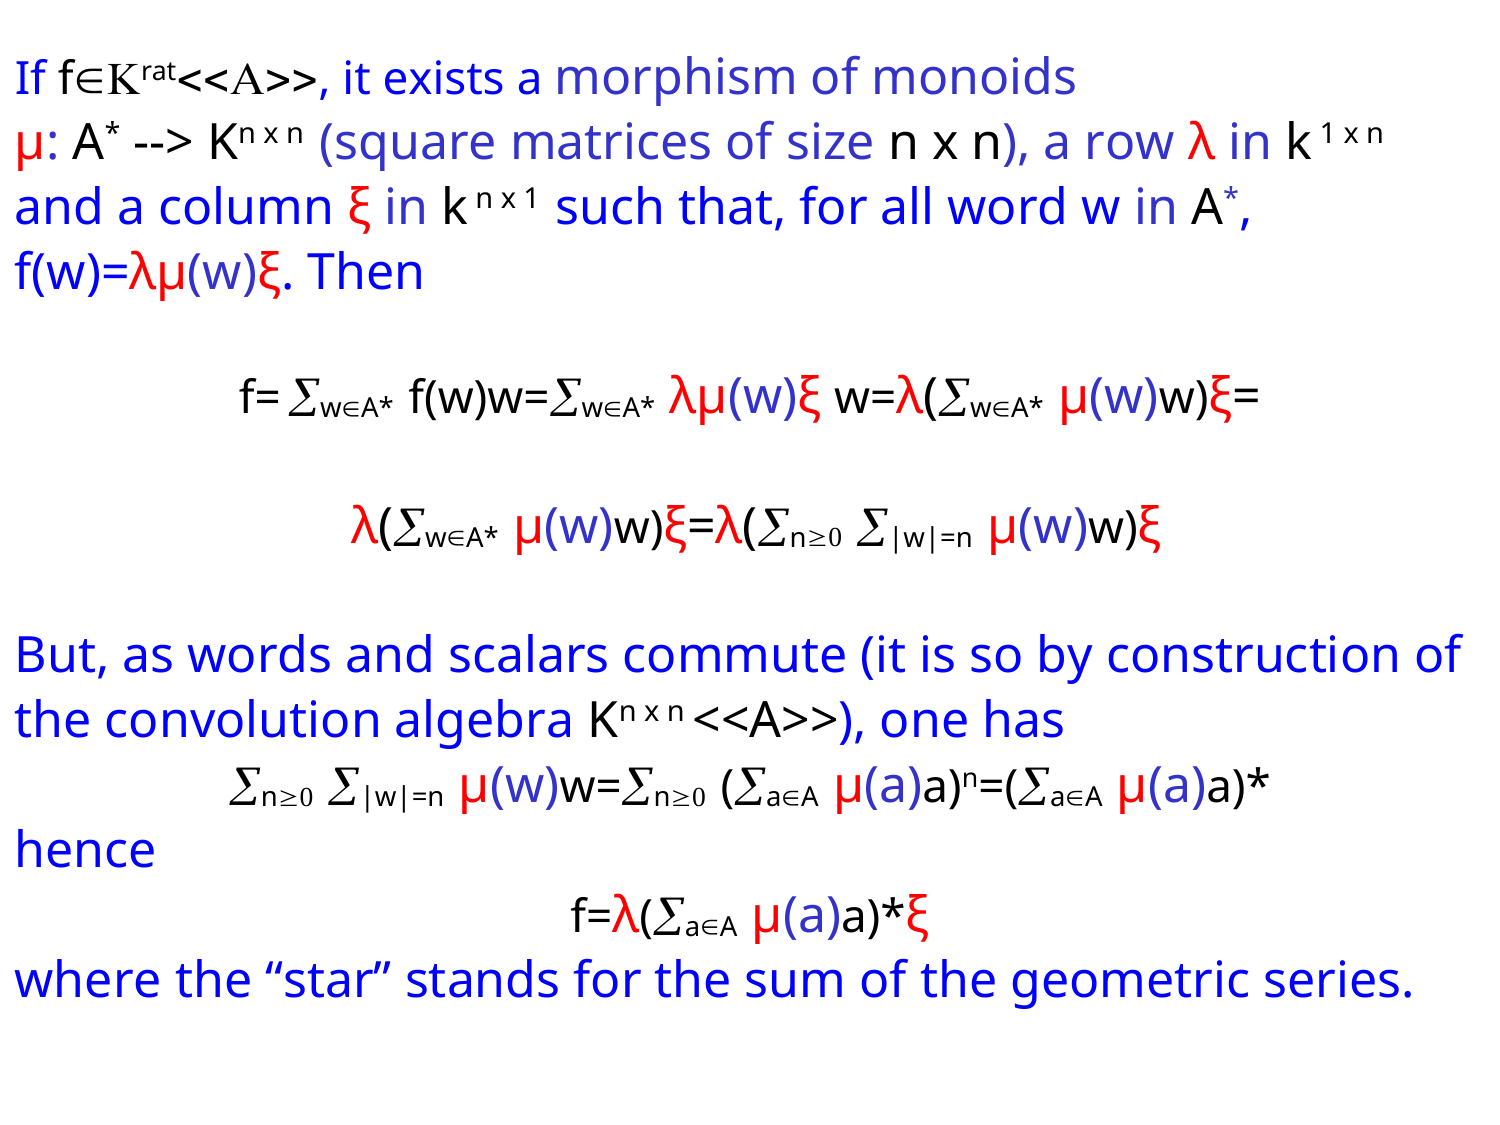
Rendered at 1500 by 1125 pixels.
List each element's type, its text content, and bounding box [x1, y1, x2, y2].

chart [690, 531, 809, 591]
text_box If fKrat<<A>>, it exists a morphism of monoids μ: A* --> Kn x n (square matrices of size n x n), a row λ in k 1 x n and a column ξ in k n x 1 such that, for all word w in A*, f(w)=λμ(w)ξ. Then f= wA* f(w)w=wA* λμ(w)ξ w=λ(wA* μ(w)w)ξ= λ(wA* μ(w)w)ξ=λ(n0 |w|=n μ(w)w)ξ But, as words and scalars commute (it is so by construction of the convolution algebra Kn x n <<A>>), one has n0 |w|=n μ(w)w=n0 (aA μ(a)a)n=(aA μ(a)a)* hence f=λ(aA μ(a)a)*ξ where the “star” stands for the sum of the geometric series. [0, 35, 1500, 1075]
